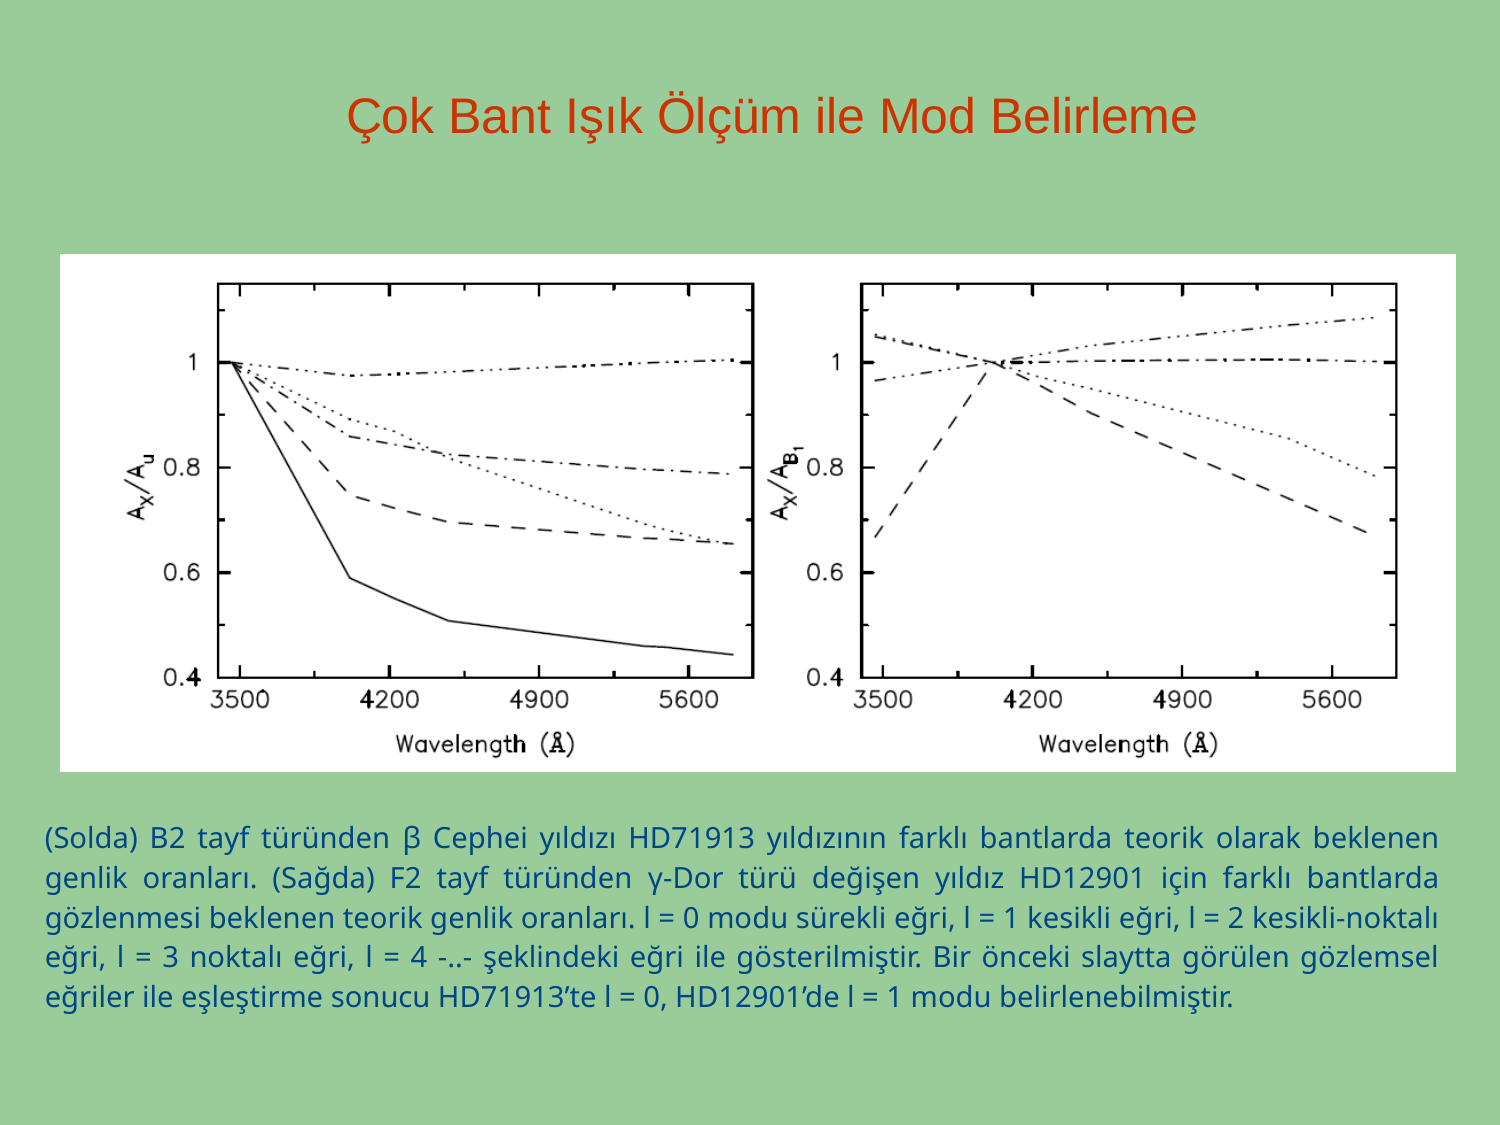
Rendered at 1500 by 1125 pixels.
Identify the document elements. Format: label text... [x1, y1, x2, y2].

title Çok Bant Işık Ölçüm ile Mod Belirleme [135, 22, 1410, 211]
text_box (Solda) B2 tayf türünden β Cephei yıldızı HD71913 yıldızının farklı bantlarda teorik olarak beklenen genlik oranları. (Sağda) F2 tayf türünden γ-Dor türü değişen yıldız HD12901 için farklı bantlarda gözlenmesi beklenen teorik genlik oranları. l = 0 modu sürekli eğri, l = 1 kesikli eğri, l = 2 kesikli-noktalı eğri, l = 3 noktalı eğri, l = 4 -..- şeklindeki eğri ile gösterilmiştir. Bir önceki slaytta görülen gözlemsel eğriler ile eşleştirme sonucu HD71913’te l = 0, HD12901’de l = 1 modu belirlenebilmiştir. [30, 810, 1456, 1040]
picture [60, 254, 1456, 772]
